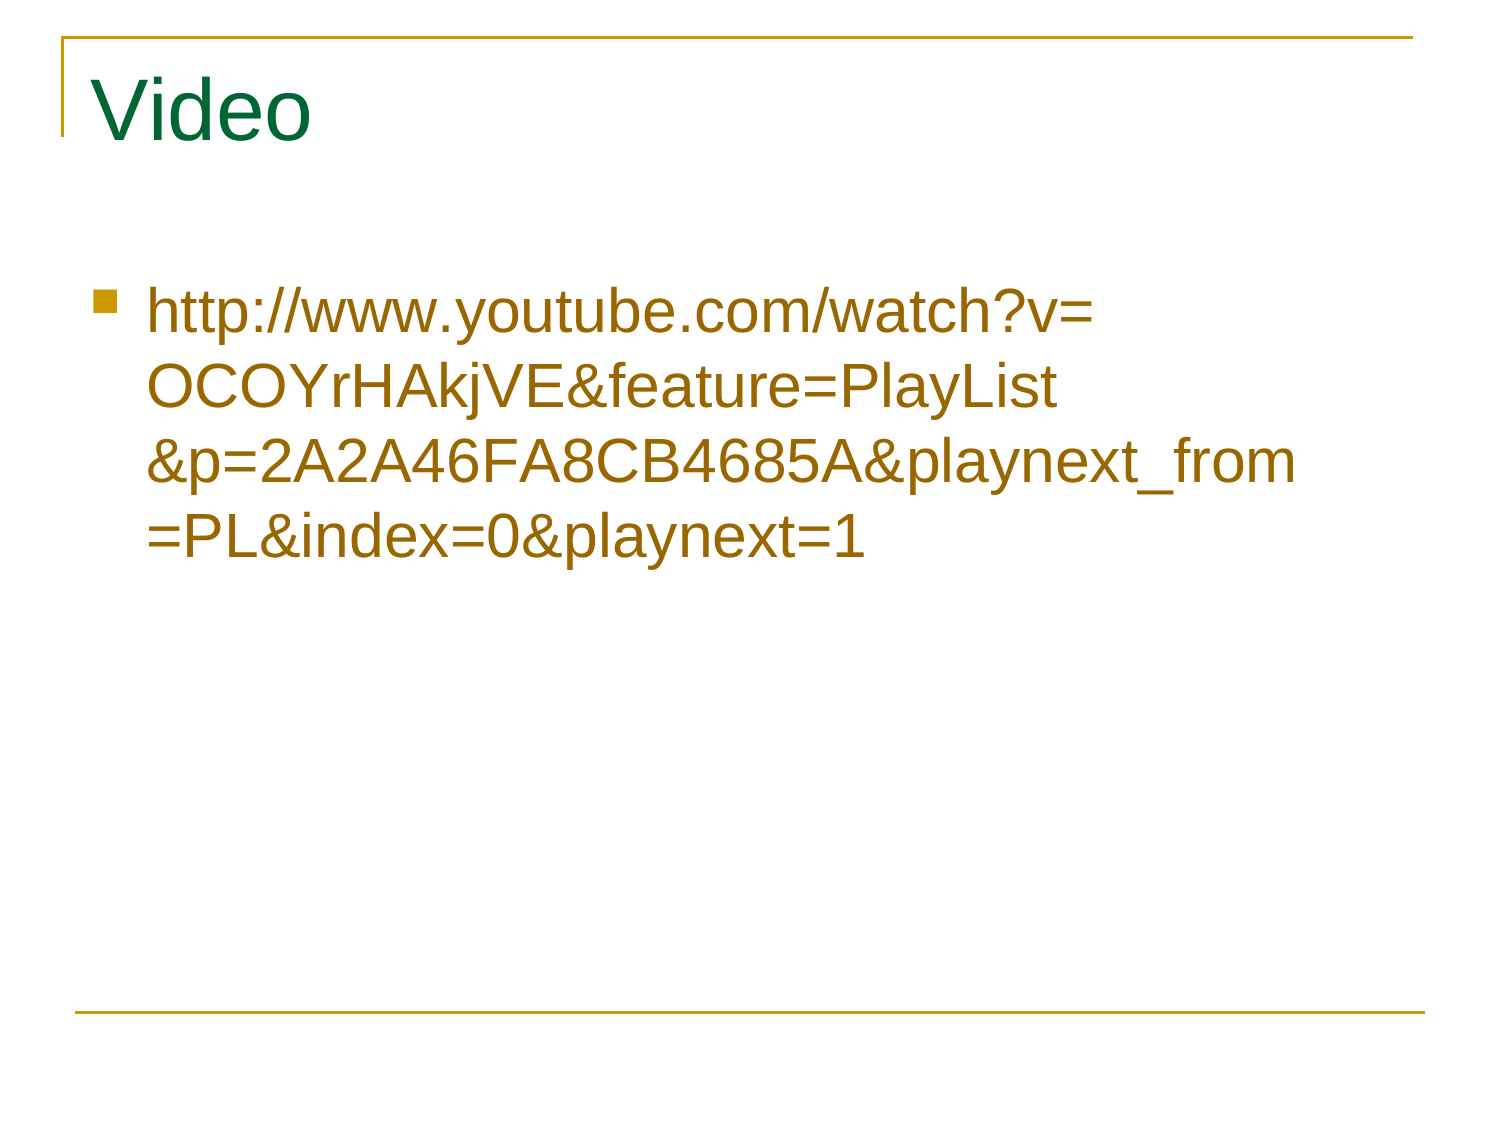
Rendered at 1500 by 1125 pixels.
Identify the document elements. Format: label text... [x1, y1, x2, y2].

title Video [75, 45, 1426, 233]
list http://www.youtube.com/watch?v=OCOYrHAkjVE&feature=PlayList&p=2A2A46FA8CB4685A&playnext_from=PL&index=0&playnext=1 [75, 262, 1426, 1006]
